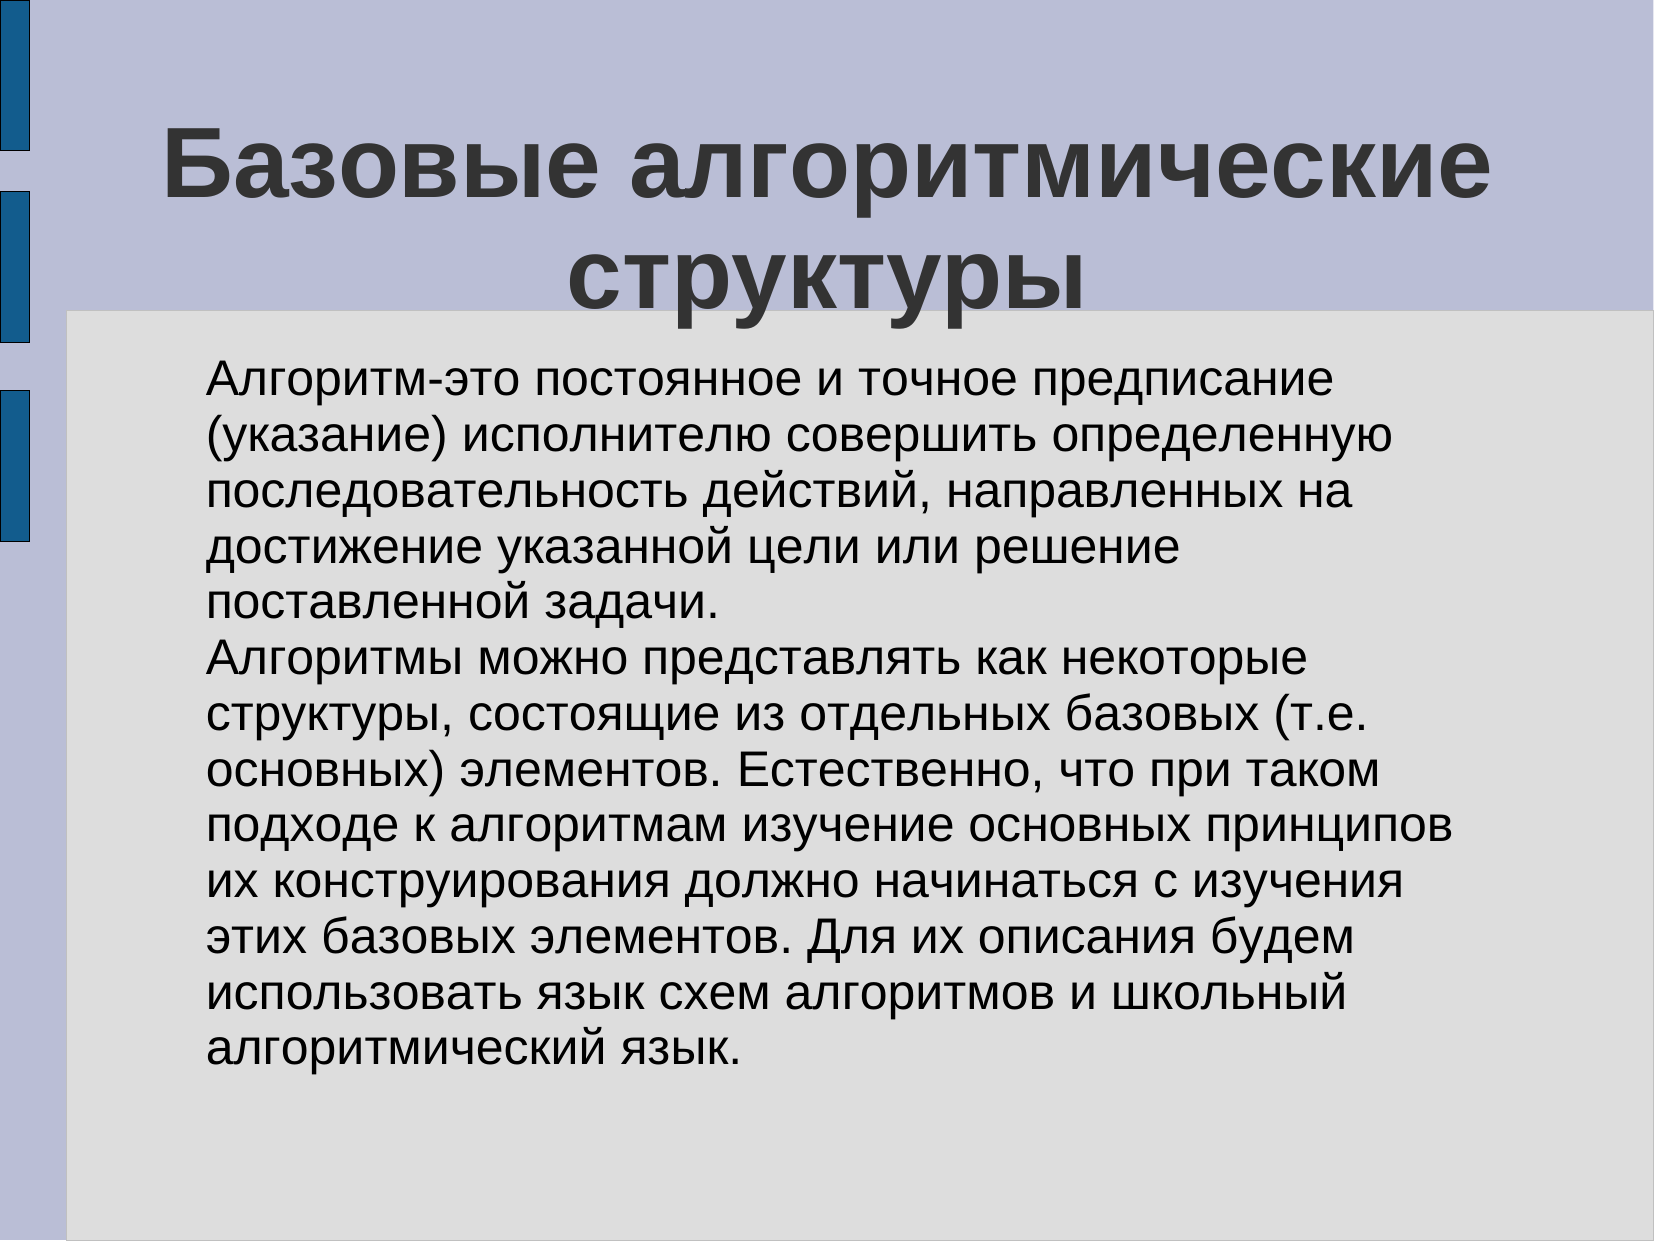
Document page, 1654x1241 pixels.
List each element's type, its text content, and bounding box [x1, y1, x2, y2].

list Алгоритм-это постоянное и точное предписание (указание) исполнителю совершить определенную последовательность действий, направленных на достижение указанной цели или решение поставленной задачи. Алгоритмы можно представлять как некоторые структуры, состоящие из отдельных базовых (т.е. основных) элементов. Естественно, что при таком подходе к алгоритмам изучение основных принципов их конструирования должно начинаться с изучения этих базовых элементов. Для их описания будем использовать язык схем алгоритмов и школьный алгоритмический язык. [134, 350, 1516, 1132]
title Базовые алгоритмические структуры [121, 106, 1534, 331]
